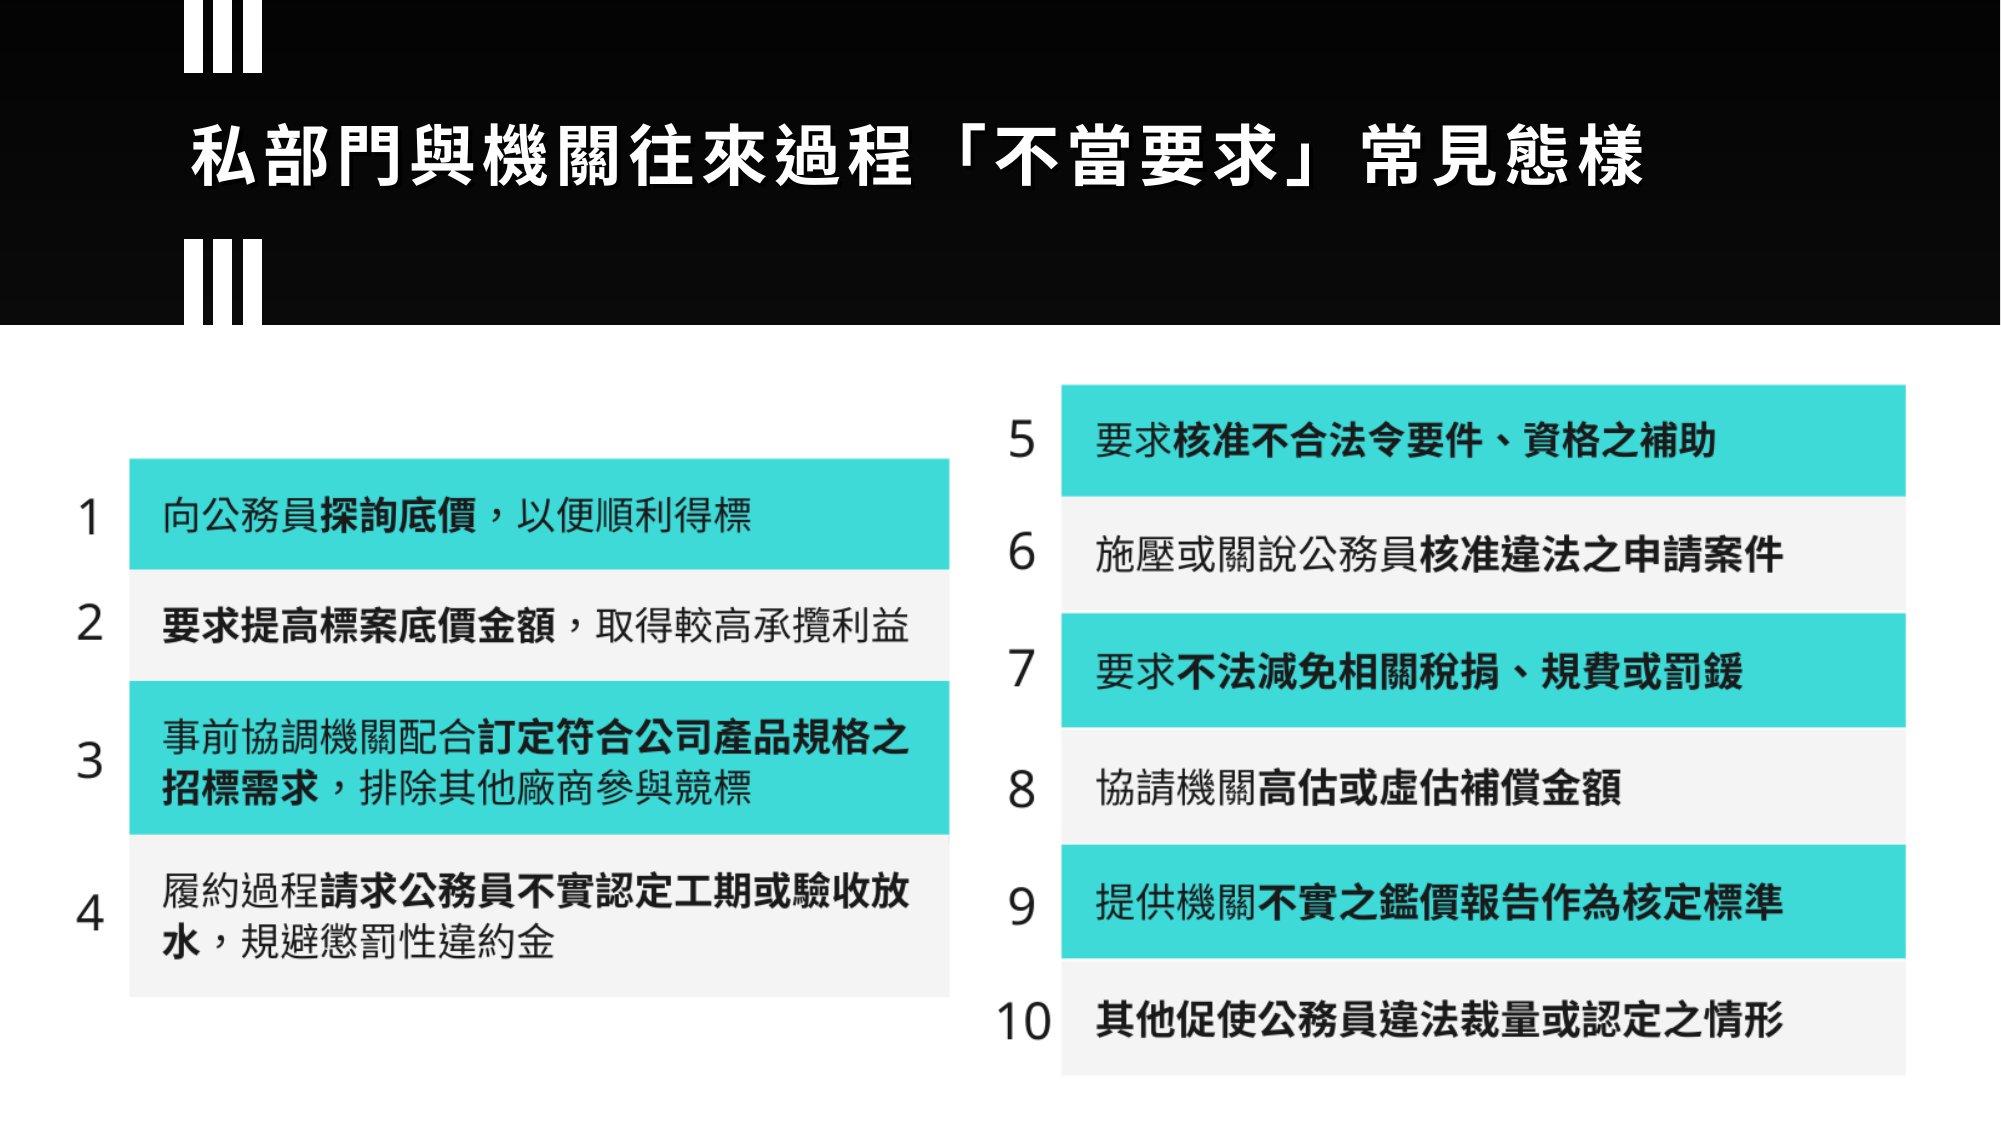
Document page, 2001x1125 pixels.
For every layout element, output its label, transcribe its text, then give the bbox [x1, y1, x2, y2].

picture [979, 365, 1921, 1093]
picture [45, 448, 962, 1010]
text_box 私部門與機關往來過程「不當要求」常見態樣 [184, 104, 2000, 213]
text_box [0, 0, 2000, 325]
